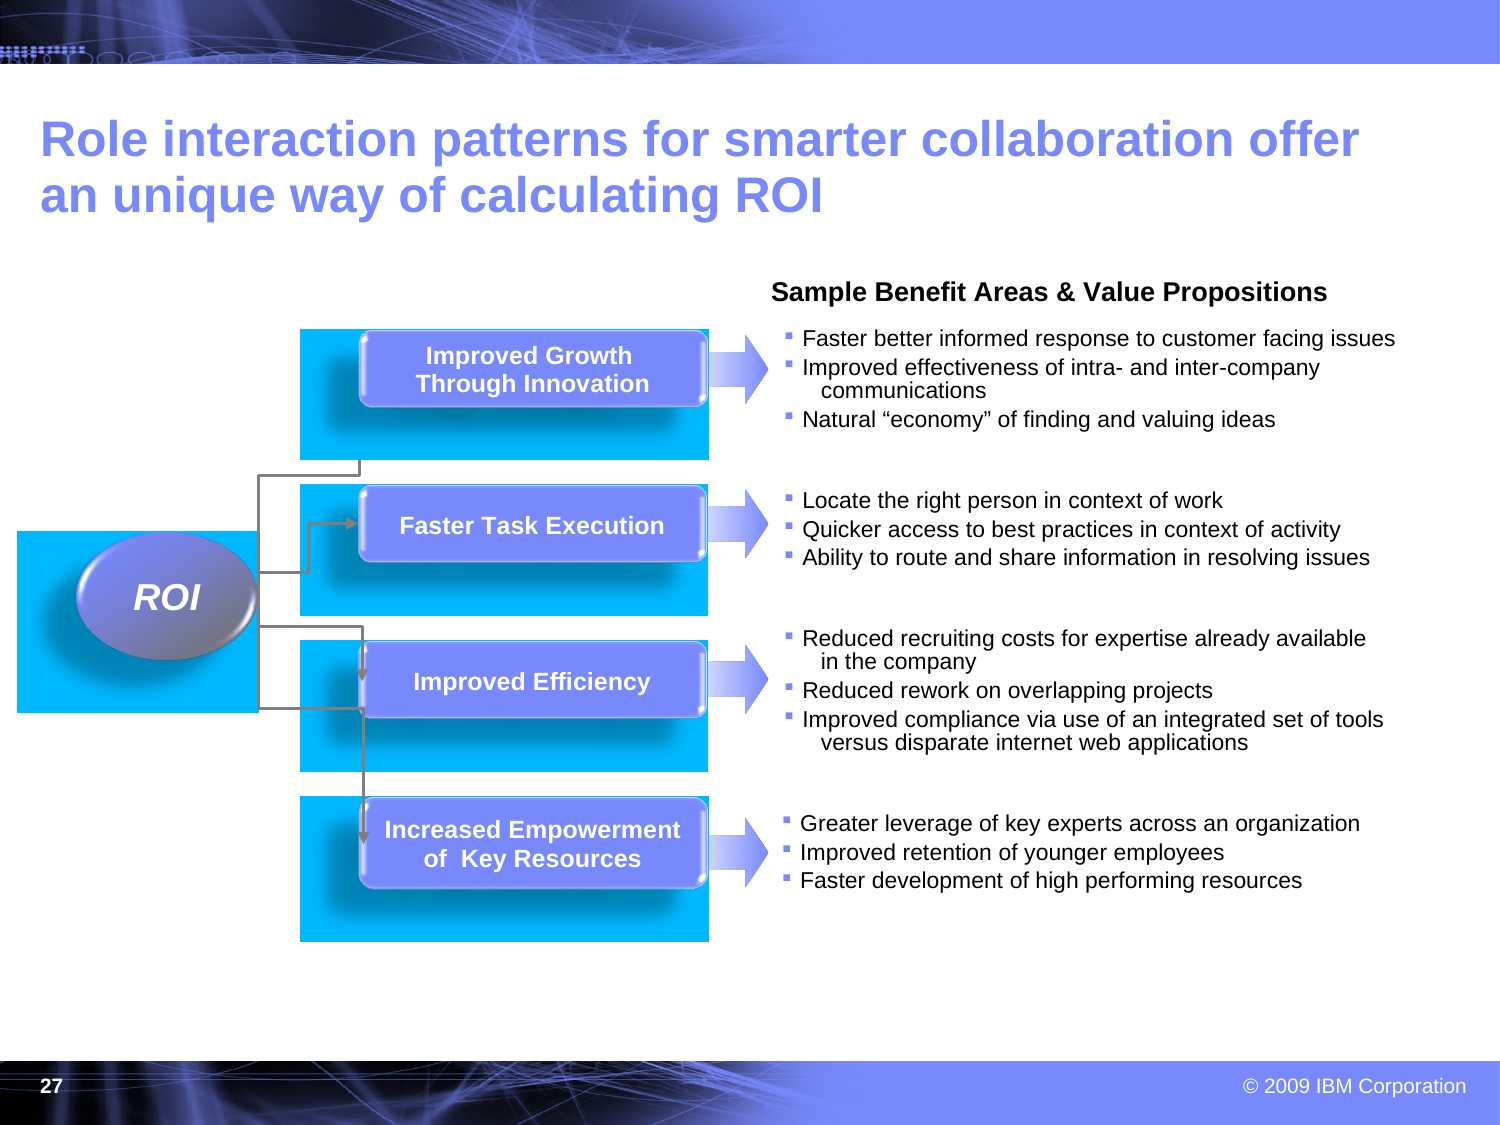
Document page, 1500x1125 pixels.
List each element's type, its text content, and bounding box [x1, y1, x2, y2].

text_box Improved Growth Through Innovation [362, 332, 704, 408]
text_box Reduced recruiting costs for expertise already available in the company Reduced rework on overlapping projects Improved compliance via use of an integrated set of tools versus disparate internet web applications [768, 621, 1405, 772]
text_box Greater leverage of key experts across an organization Improved retention of younger employees Faster development of high performing resources [766, 805, 1382, 907]
picture [0, 0, 1500, 64]
text_box [710, 334, 768, 404]
text_box Faster Task Execution [362, 502, 703, 548]
text_box Locate the right person in context of work Quicker access to best practices in context of activity Ability to route and share information in resolving issues [768, 482, 1405, 584]
picture [76, 533, 257, 660]
picture [359, 798, 707, 889]
text_box Faster better informed response to customer facing issues Improved effectiveness of intra- and inter-company communications Natural “economy” of finding and valuing ideas [768, 321, 1437, 447]
text_box Sample Benefit Areas & Value Propositions [726, 269, 1372, 315]
text_box ROI [102, 575, 231, 620]
text_box Improved Efficiency [362, 658, 703, 704]
text_box [709, 489, 768, 559]
picture [359, 642, 706, 718]
text_box [710, 818, 766, 888]
title Role interaction patterns for smarter collaboration offer an unique way of calculating ROI [25, 103, 1470, 301]
picture [0, 1061, 1500, 1125]
picture [359, 486, 706, 562]
text_box Increased Empowerment of Key Resources [363, 807, 703, 882]
text_box [709, 644, 768, 714]
